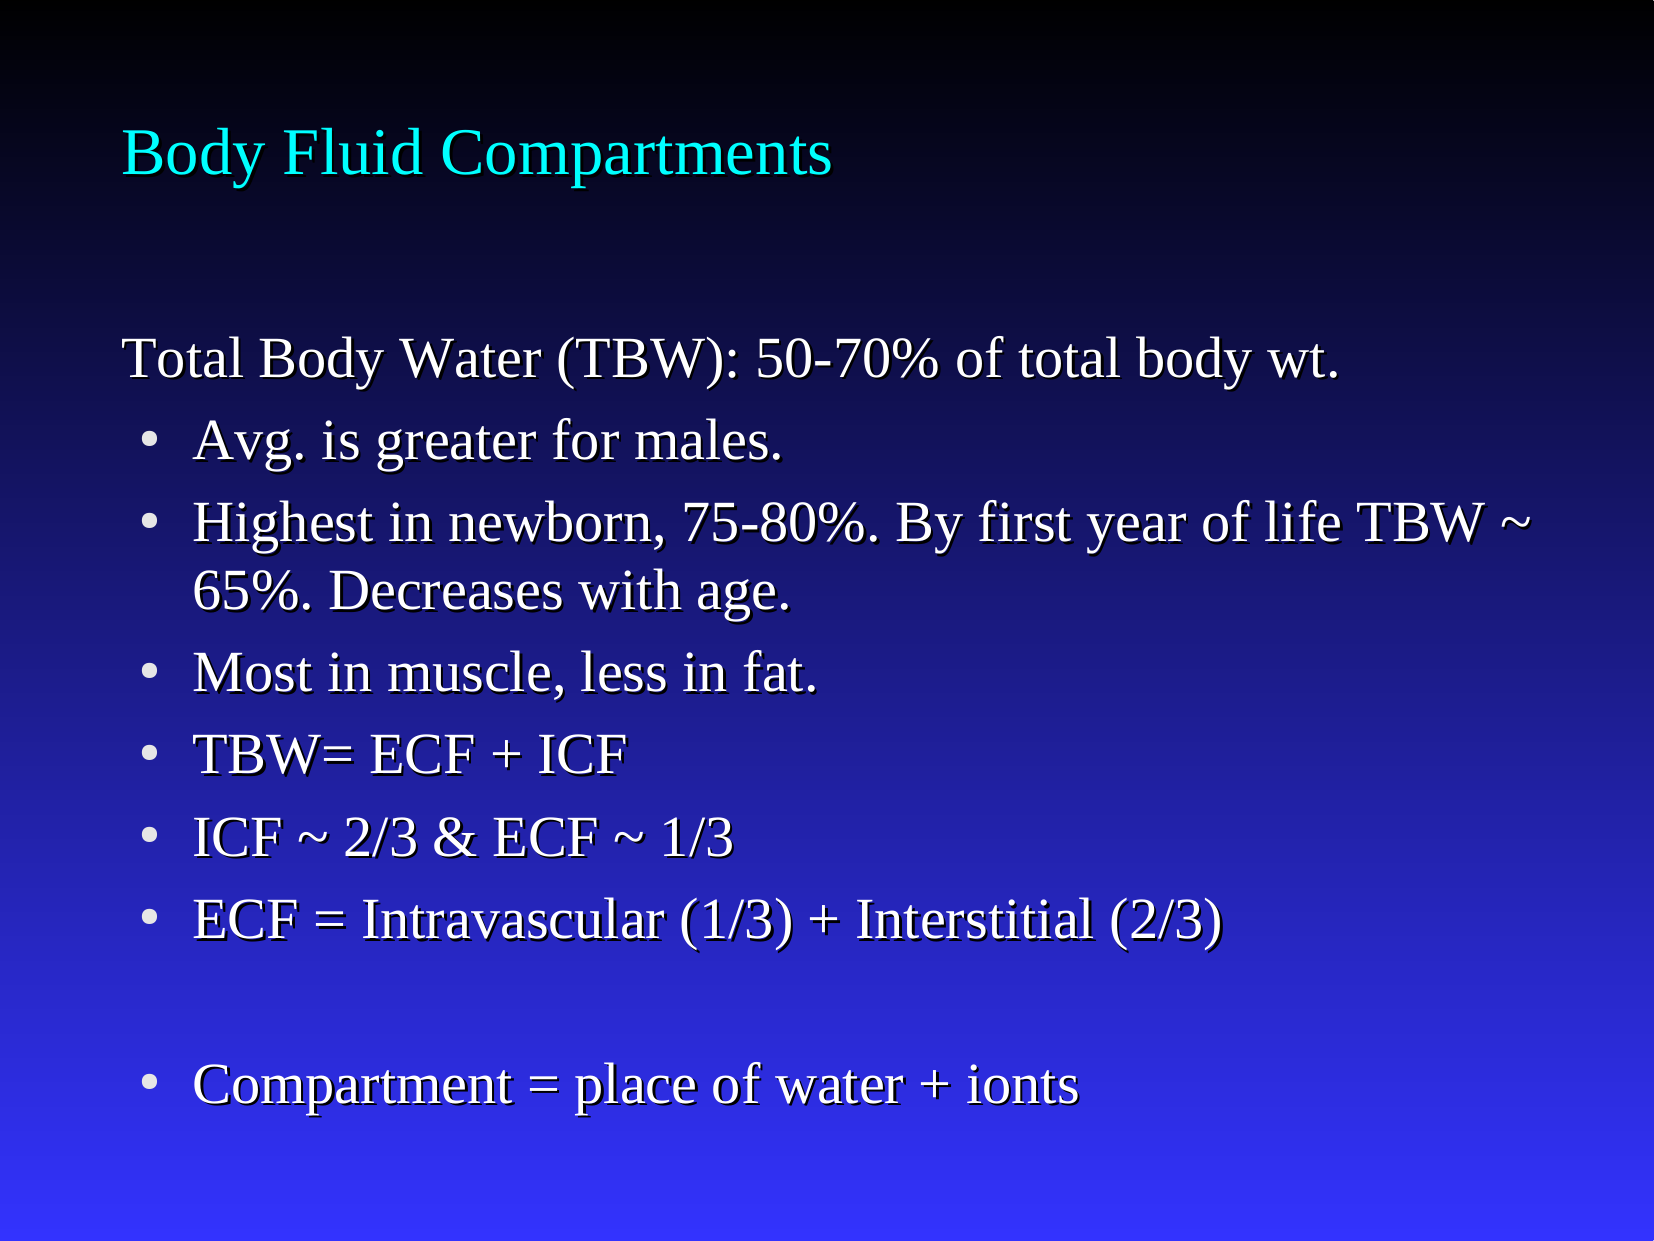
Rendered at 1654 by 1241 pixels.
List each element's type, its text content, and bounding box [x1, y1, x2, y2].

list Total Body Water (TBW): 50-70% of total body wt. Avg. is greater for males. Highest in newborn, 75-80%. By first year of life TBW ~ 65%. Decreases with age. Most in muscle, less in fat. TBW= ECF + ICF ICF ~ 2/3 & ECF ~ 1/3 ECF = Intravascular (1/3) + Interstitial (2/3) Compartment = place of water + ionts [121, 322, 1561, 1132]
title Body Fluid Compartments [121, 46, 1534, 254]
